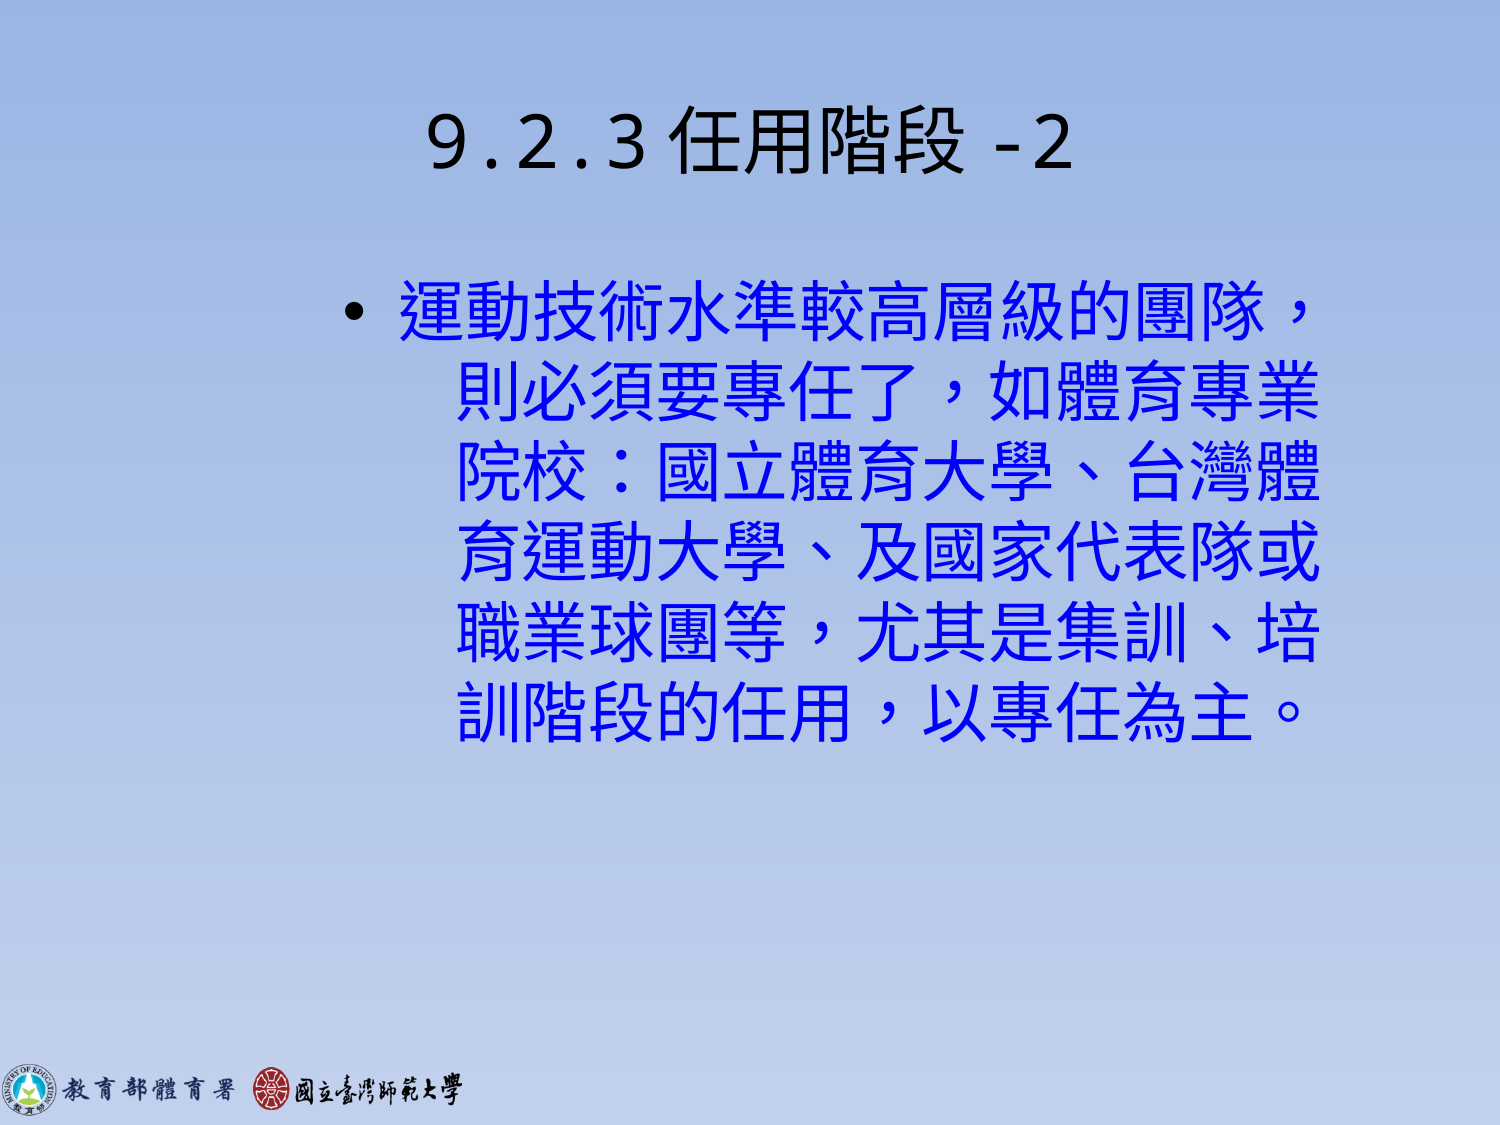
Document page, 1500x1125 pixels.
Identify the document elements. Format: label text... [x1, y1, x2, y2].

title 9.2.3任用階段-2 [75, 45, 1426, 233]
list 運動技術水準較高層級的團隊，則必須要專任了，如體育專業院校：國立體育大學、台灣體育運動大學、及國家代表隊或職業球團等，尤其是集訓、培訓階段的任用，以專任為主。 [327, 262, 1381, 836]
